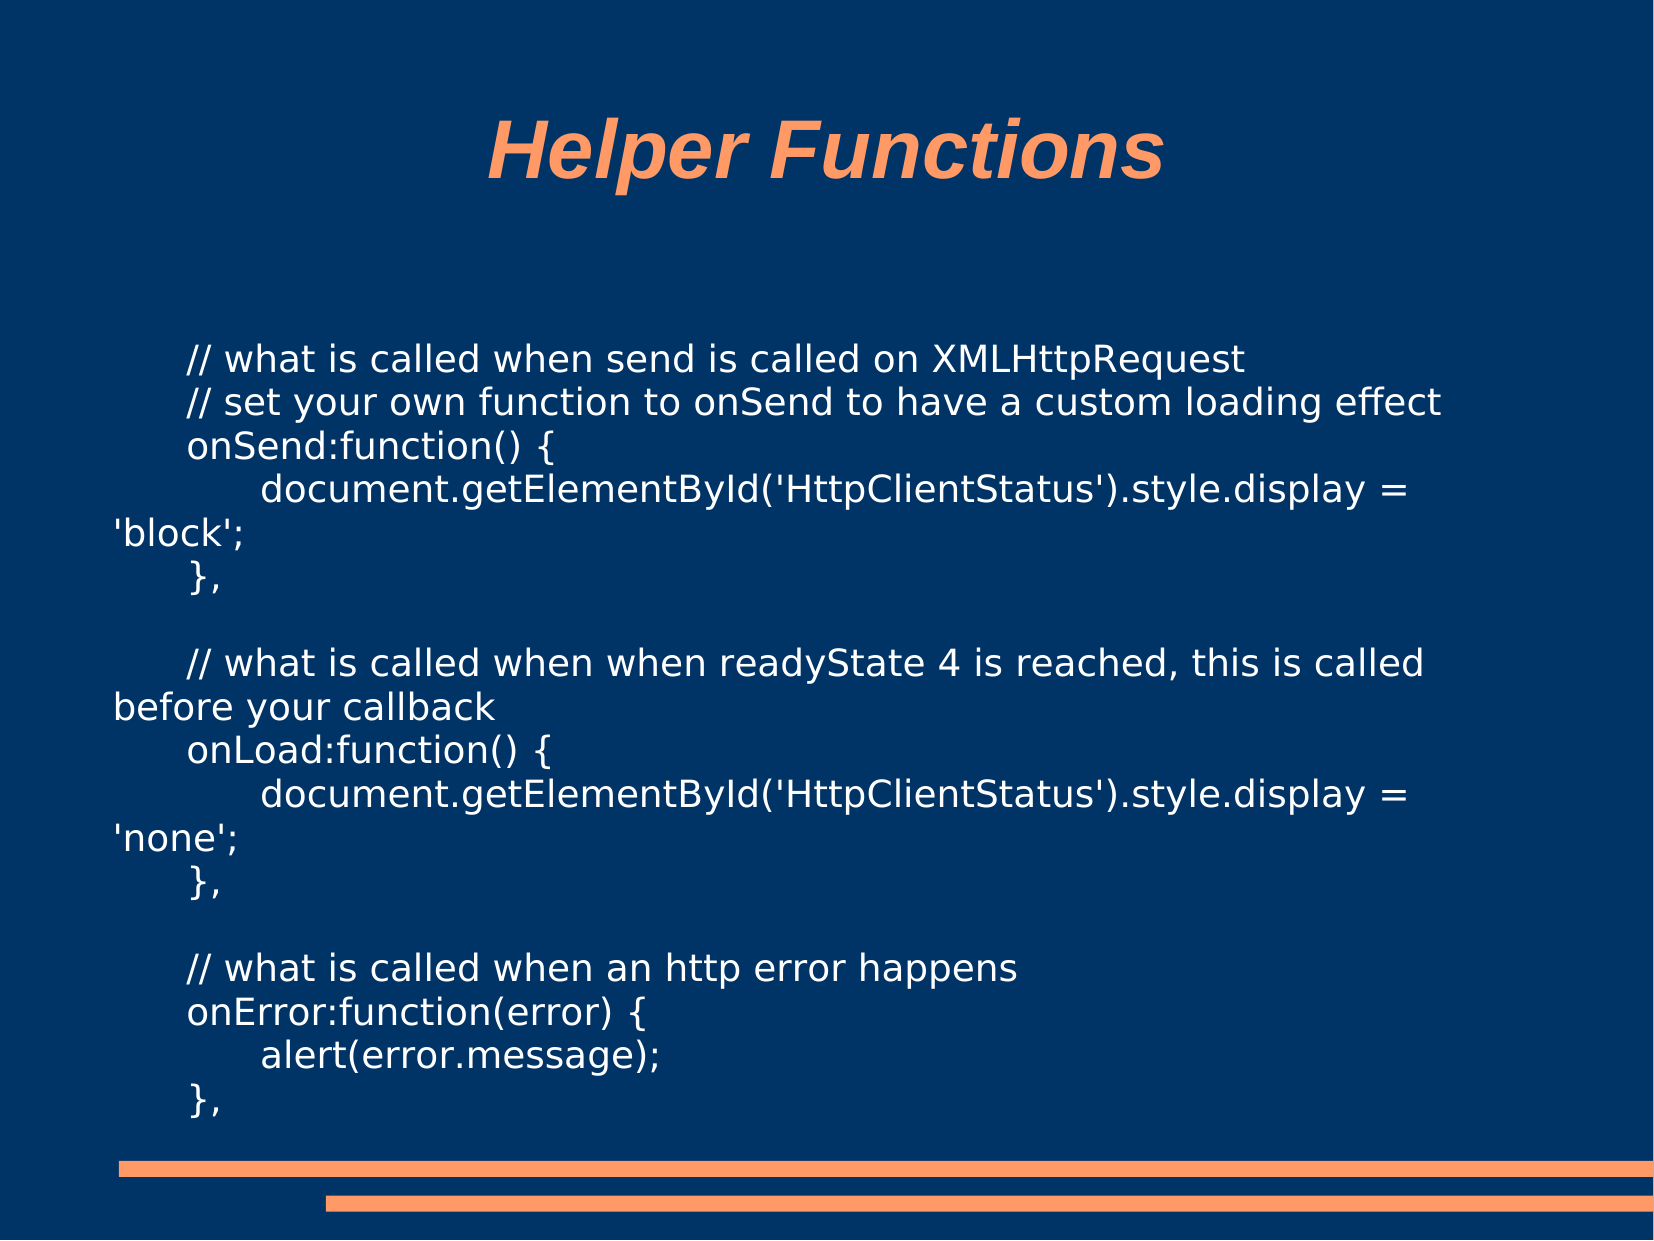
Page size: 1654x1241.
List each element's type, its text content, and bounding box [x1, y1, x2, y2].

text_box // what is called when send is called on XMLHttpRequest // set your own function to onSend to have a custom loading effect onSend:function() { document.getElementById('HttpClientStatus').style.display = 'block'; }, // what is called when when readyState 4 is reached, this is called before your callback onLoad:function() { document.getElementById('HttpClientStatus').style.display = 'none'; }, // what is called when an http error happens onError:function(error) { alert(error.message); }, [112, 337, 1538, 1078]
title Helper Functions [121, 46, 1534, 254]
